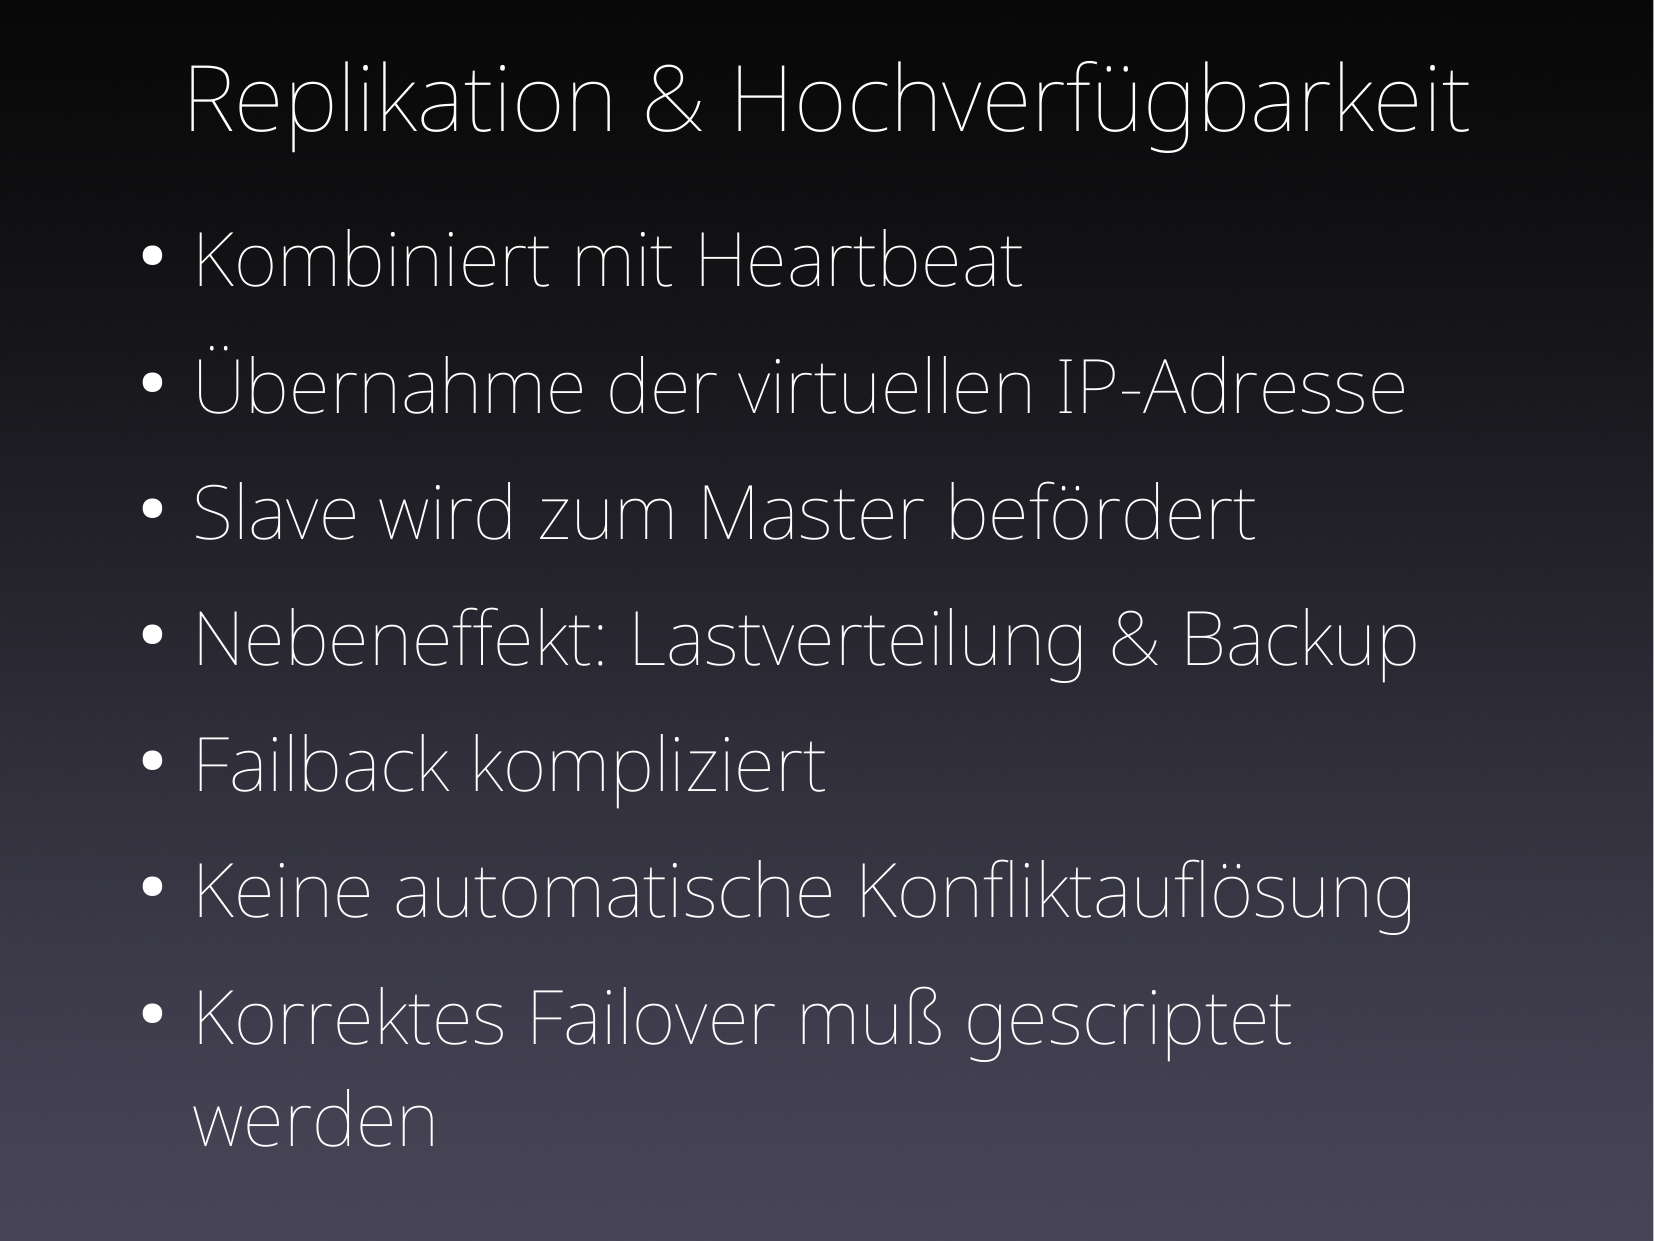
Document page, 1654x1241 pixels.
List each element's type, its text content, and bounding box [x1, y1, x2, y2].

title Replikation & Hochverfügbarkeit [121, 41, 1534, 150]
picture [0, 0, 1654, 1241]
list Kombiniert mit Heartbeat Übernahme der virtuellen IP-Adresse Slave wird zum Master befördert Nebeneffekt: Lastverteilung & Backup Failback kompliziert Keine automatische Konfliktauflösung Korrektes Failover muß gescriptet werden [121, 206, 1534, 1182]
